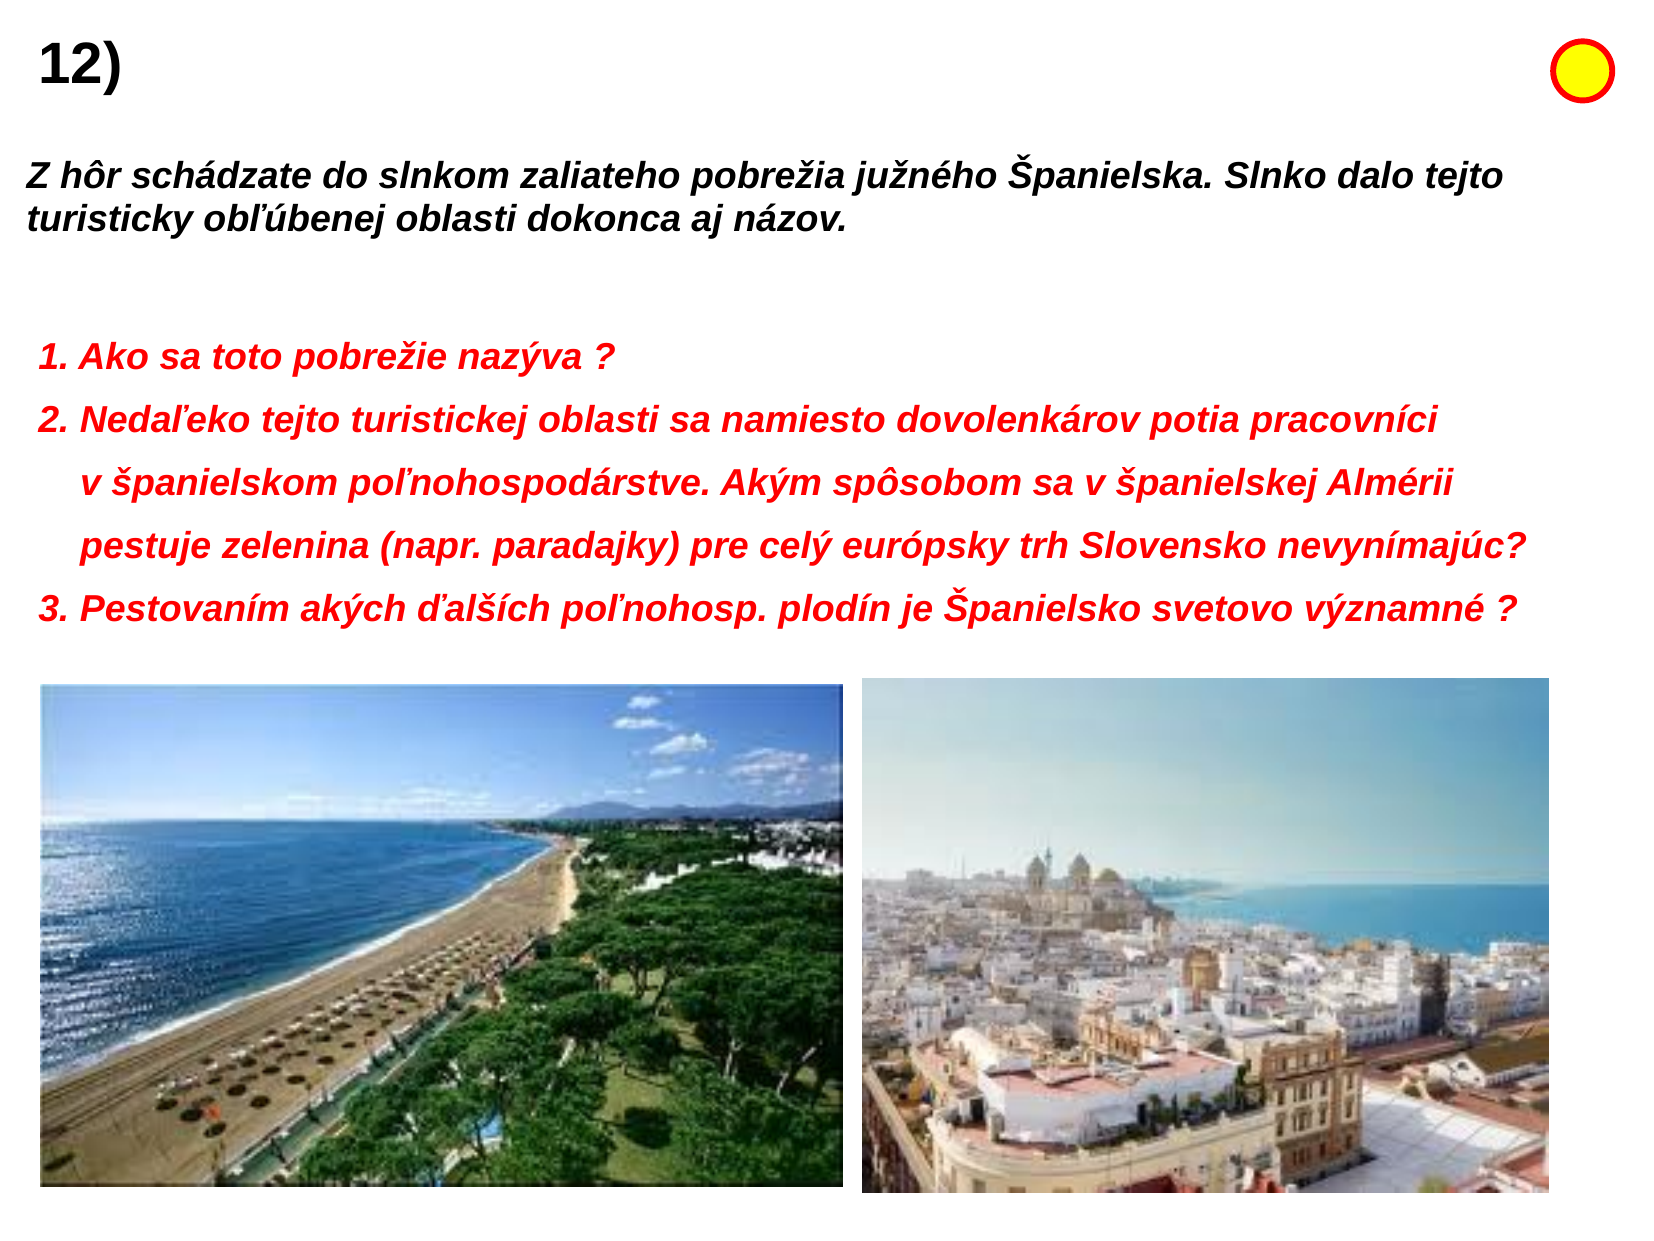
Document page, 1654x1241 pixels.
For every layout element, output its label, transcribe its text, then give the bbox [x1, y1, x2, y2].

text_box 1. Ako sa toto pobrežie nazýva ? 2. Nedaľeko tejto turistickej oblasti sa namiesto dovolenkárov potia pracovníci v španielskom poľnohospodárstve. Akým spôsobom sa v španielskej Almérii pestuje zelenina (napr. paradajky) pre celý európsky trh Slovensko nevynímajúc? 3. Pestovaním akých ďalších poľnohosp. plodín je Španielsko svetovo významné ? [23, 307, 1595, 679]
picture [40, 684, 843, 1188]
picture [862, 678, 1549, 1193]
text_box [1553, 41, 1613, 101]
text_box 12) [23, 23, 1123, 104]
text_box Z hôr schádzate do slnkom zaliateho pobrežia južného Španielska. Slnko dalo tejto turisticky obľúbenej oblasti dokonca aj názov. [11, 147, 1642, 247]
